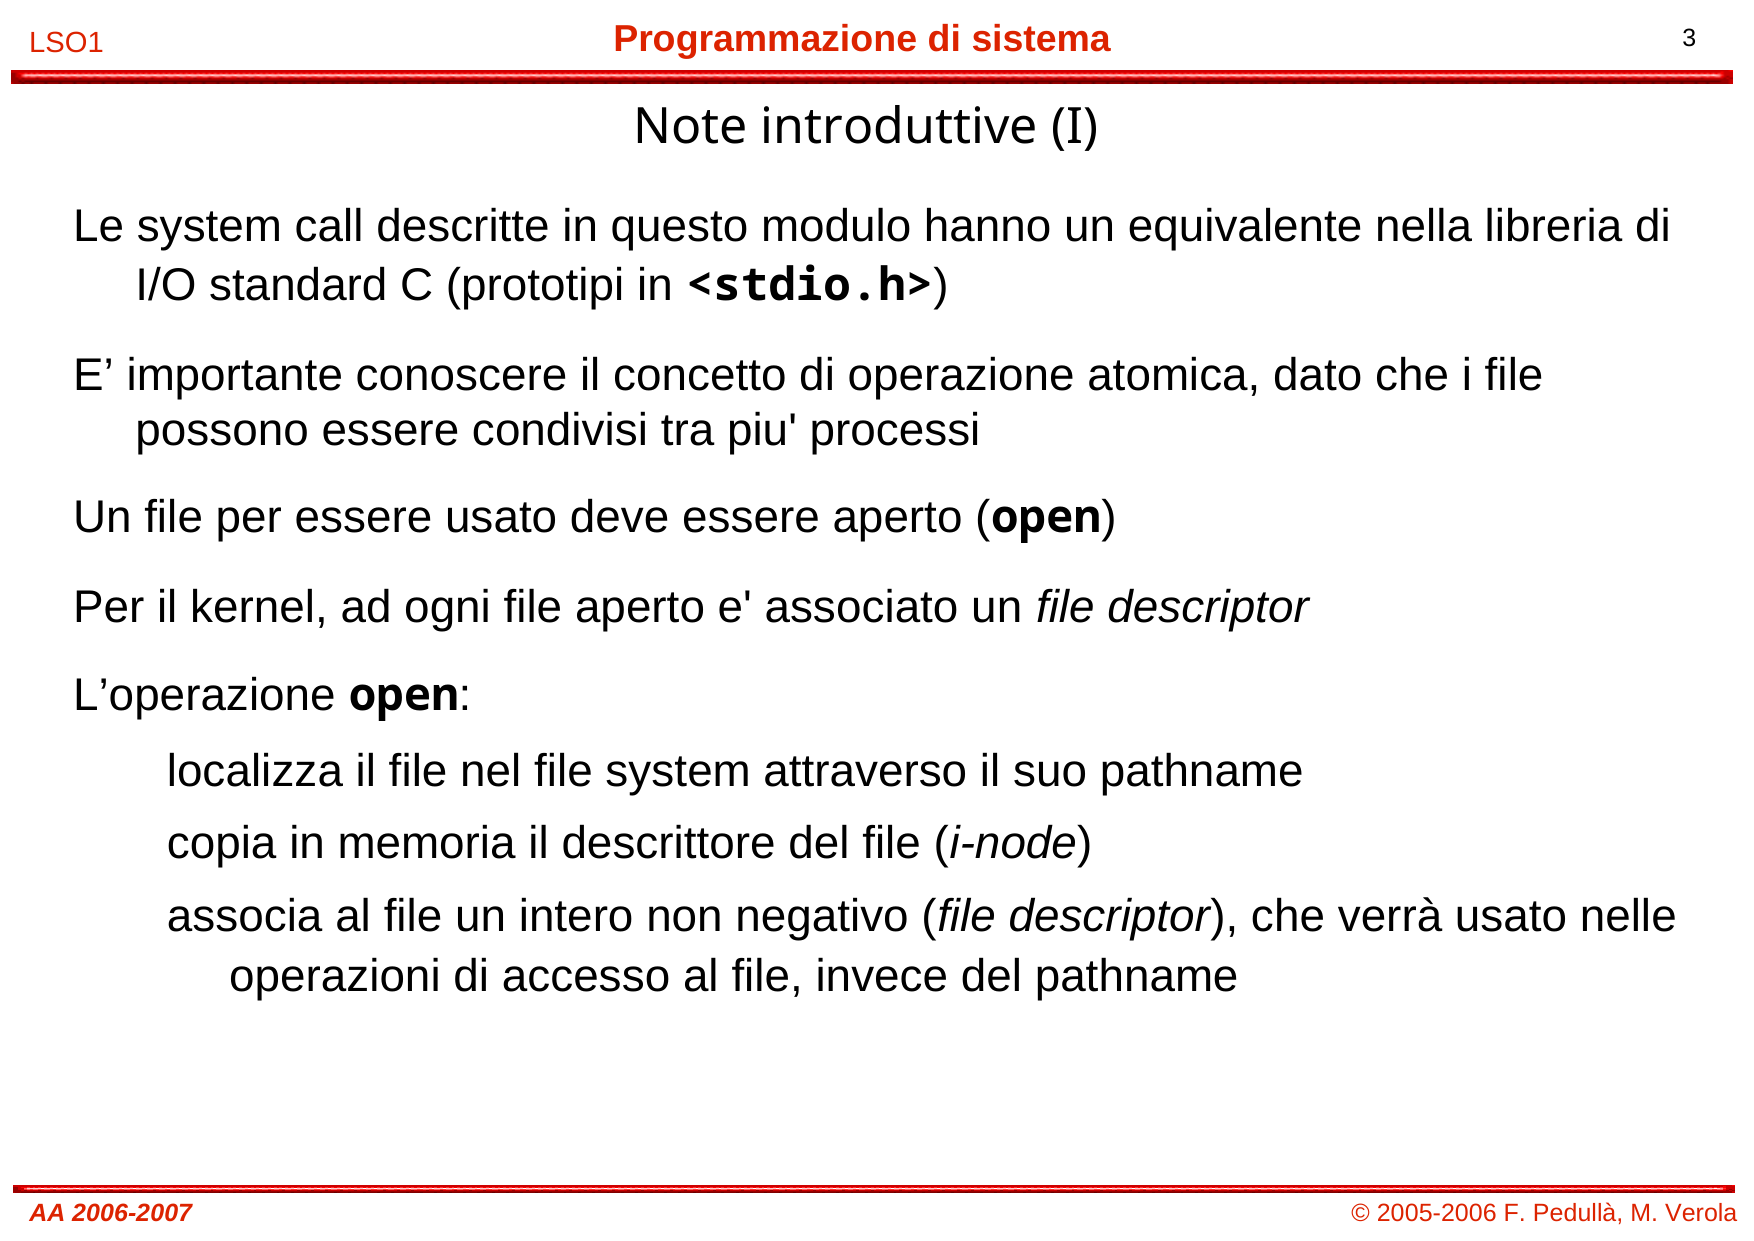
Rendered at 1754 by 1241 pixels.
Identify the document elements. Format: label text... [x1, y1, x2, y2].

title Note introduttive (I) [234, 78, 1498, 174]
picture [11, 70, 1733, 84]
picture [13, 1185, 1735, 1193]
list Le system call descritte in questo modulo hanno un equivalente nella libreria di I/O standard C (prototipi in <stdio.h>) E’ importante conoscere il concetto di operazione atomica, dato che i file possono essere condivisi tra piu' processi Un file per essere usato deve essere aperto (open) Per il kernel, ad ogni file aperto e' associato un file descriptor L’operazione open: localizza il file nel file system attraverso il suo pathname copia in memoria il descrittore del file (i-node) associa al file un intero non negativo (file descriptor), che verrà usato nelle operazioni di accesso al file, invece del pathname [58, 189, 1696, 1108]
